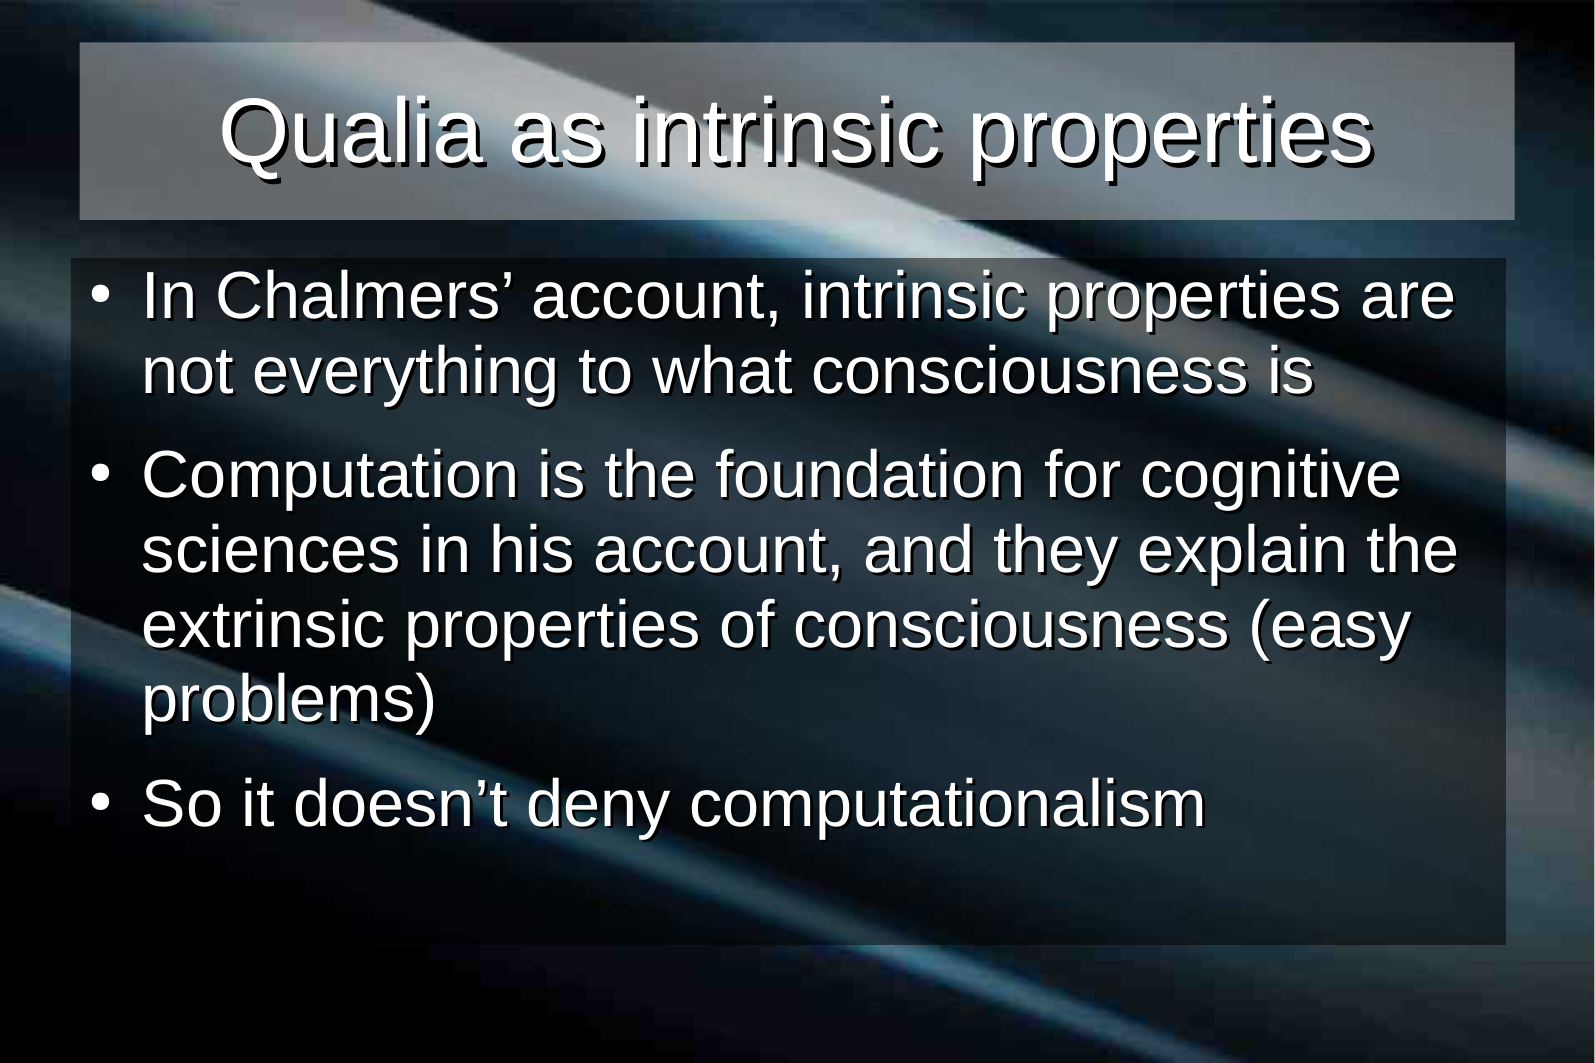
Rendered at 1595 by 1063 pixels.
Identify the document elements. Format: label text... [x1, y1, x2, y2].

title Qualia as intrinsic properties [79, 42, 1515, 220]
picture [0, 0, 1595, 1063]
list In Chalmers’ account, intrinsic properties are not everything to what consciousness is Computation is the foundation for cognitive sciences in his account, and they explain the extrinsic properties of consciousness (easy problems) So it doesn’t deny computationalism [70, 258, 1506, 945]
